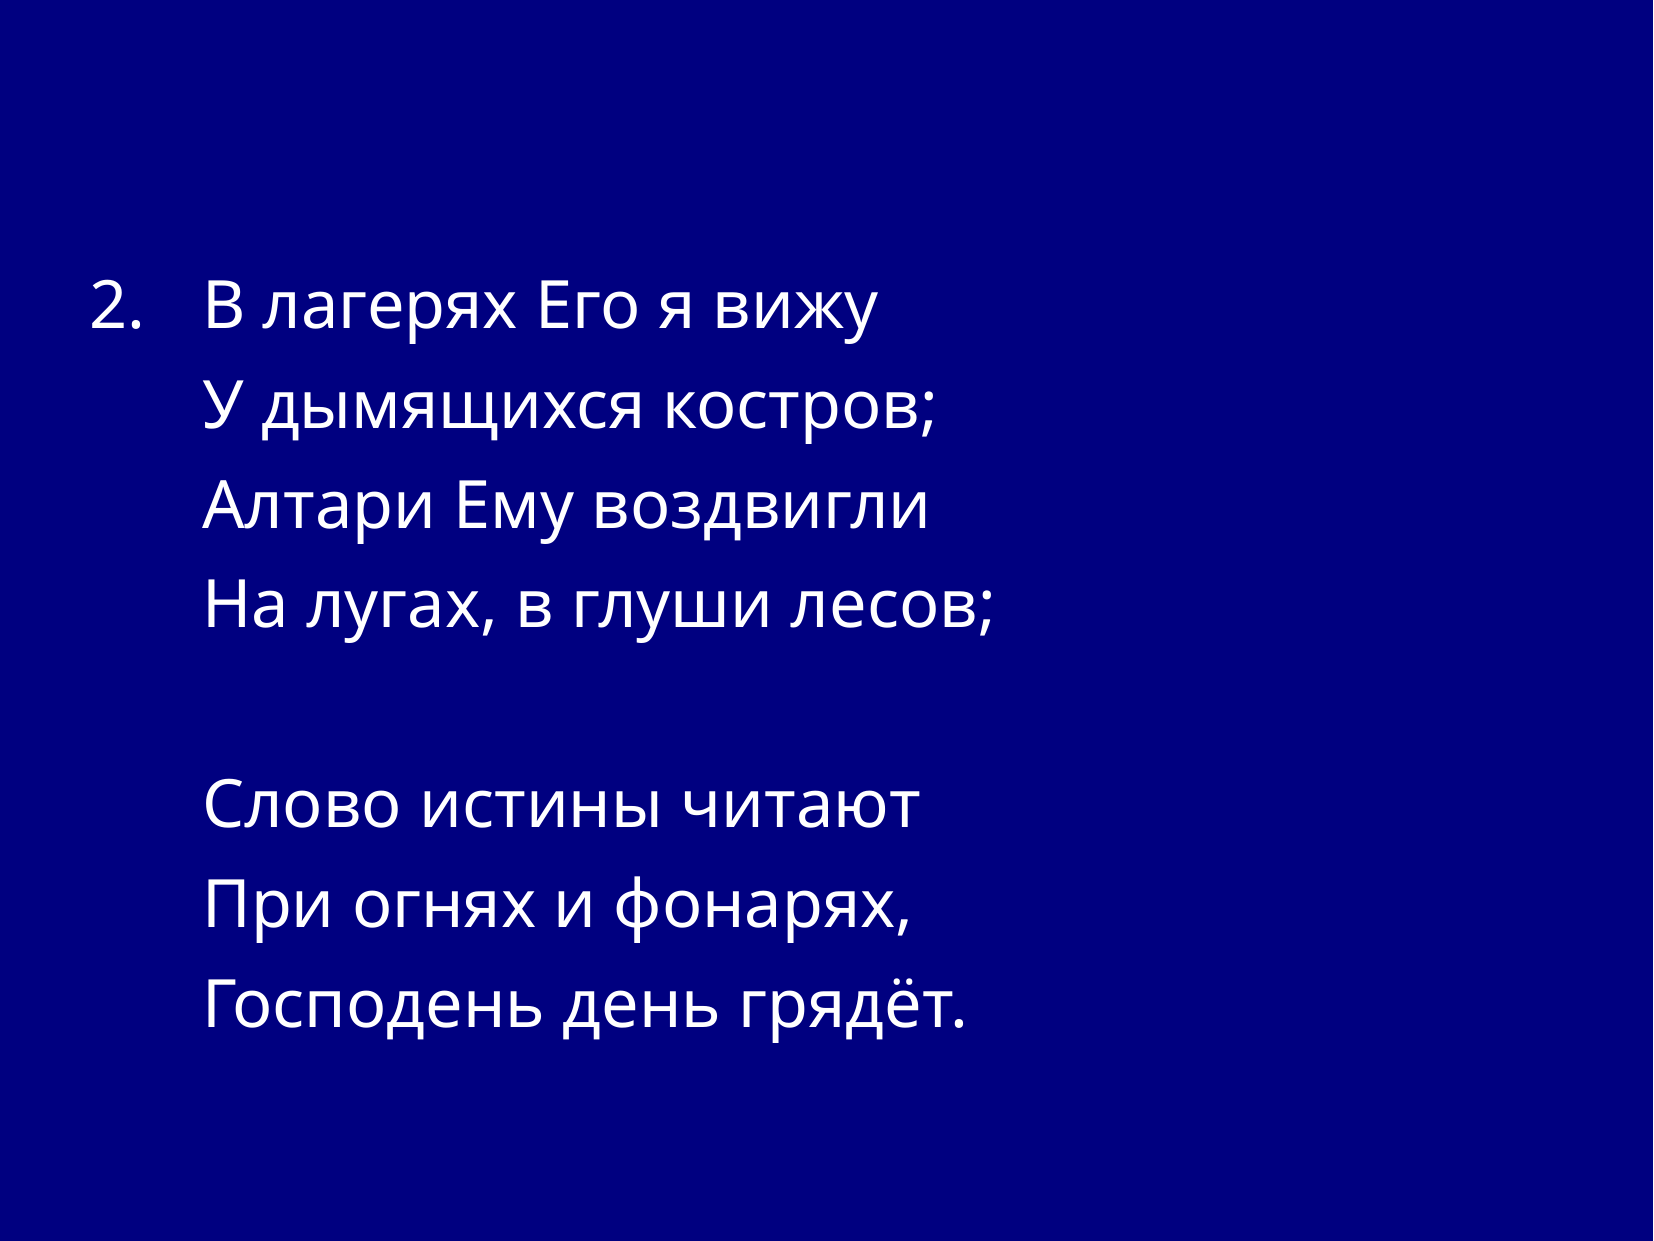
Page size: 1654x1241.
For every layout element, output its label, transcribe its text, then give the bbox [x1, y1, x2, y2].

text_box 2. В лагерях Его я вижу У дымящихся костров; Алтари Ему воздвигли На лугах, в глуши лесов; Слово истины читают При огнях и фонарях, Господень день грядёт. [75, 150, 1576, 1163]
